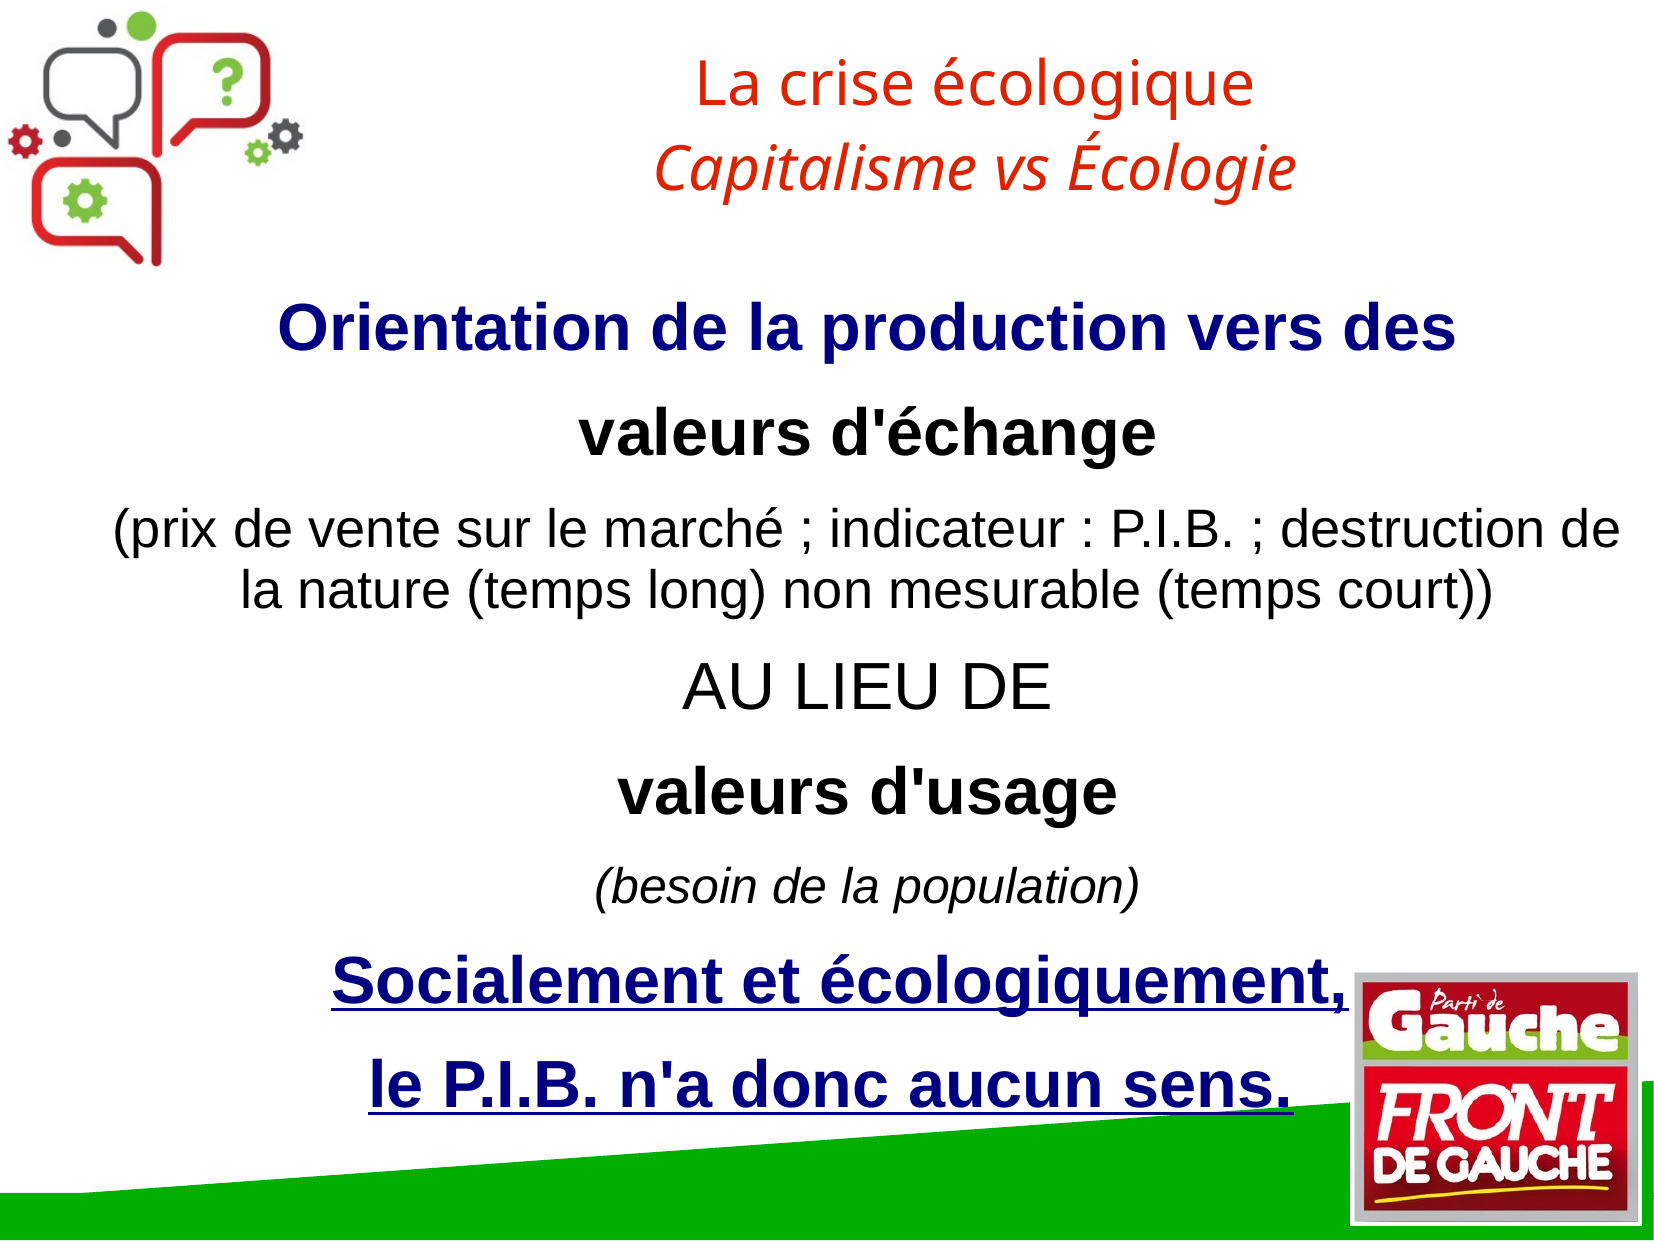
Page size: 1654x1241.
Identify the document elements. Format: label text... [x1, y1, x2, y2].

title La crise écologique Capitalisme vs Écologie [320, 19, 1630, 227]
picture [1350, 968, 1642, 1226]
picture [2, 5, 327, 272]
list Orientation de la production vers des valeurs d'échange (prix de vente sur le marché ; indicateur : P.I.B. ; destruction de la nature (temps long) non mesurable (temps court)) AU LIEU DE valeurs d'usage (besoin de la population) Socialement et écologiquement, le P.I.B. n'a donc aucun sens. [35, 290, 1630, 1195]
